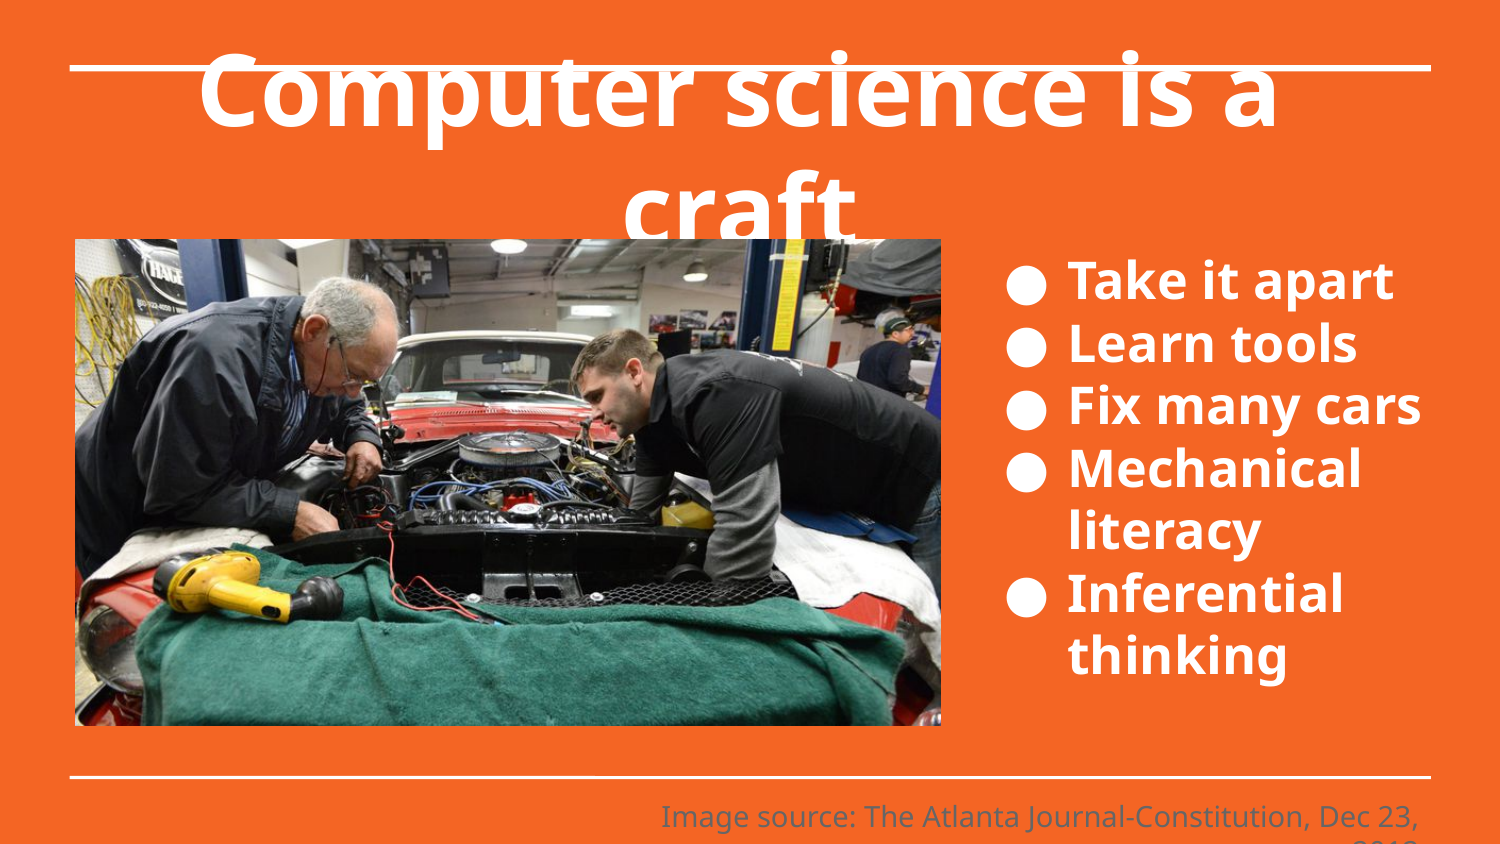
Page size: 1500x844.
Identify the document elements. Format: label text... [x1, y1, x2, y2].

text_box Take it apart Learn tools Fix many cars Mechanical literacy Inferential thinking [977, 232, 1470, 701]
picture [75, 239, 941, 726]
title Computer science is a craft [59, 53, 1421, 240]
text_box Image source: The Atlanta Journal-Constitution, Dec 23, 2012 [592, 783, 1435, 844]
